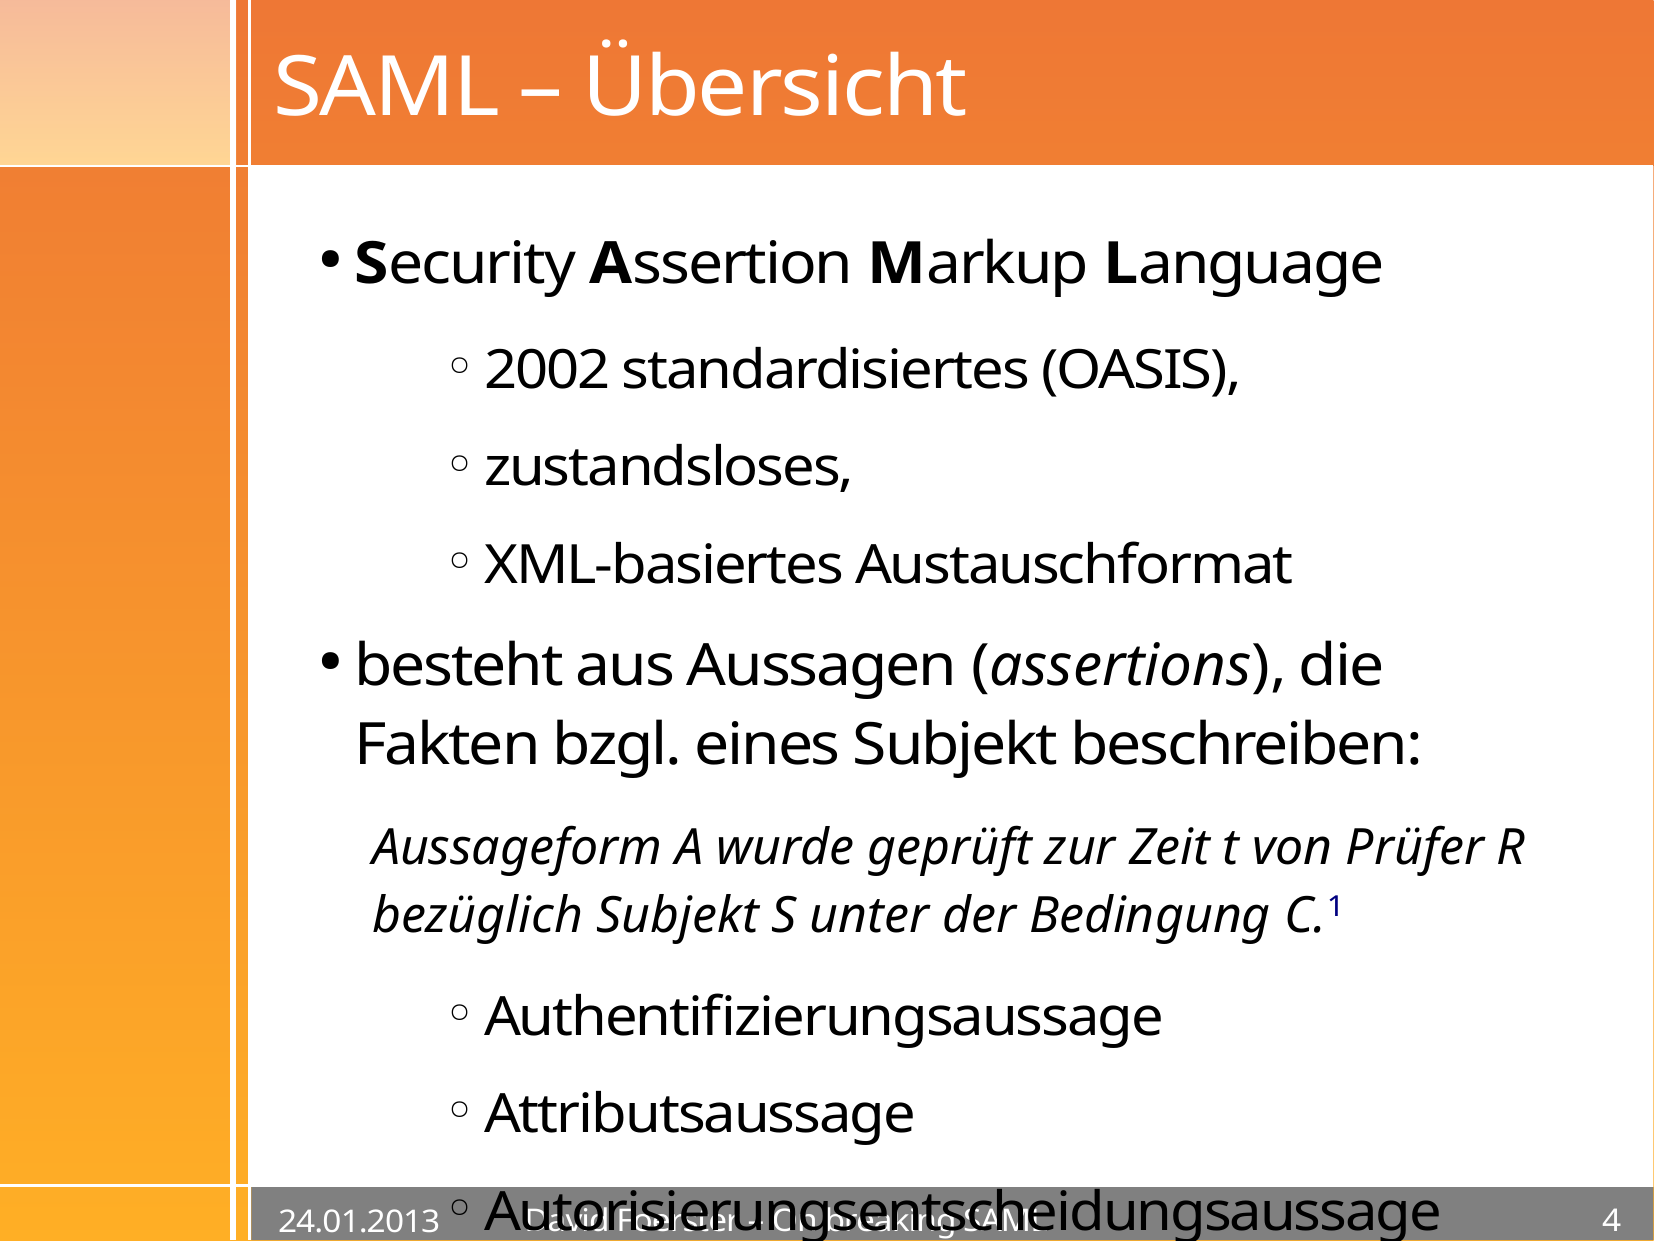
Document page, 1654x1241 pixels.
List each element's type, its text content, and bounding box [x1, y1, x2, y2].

list Security Assertion Markup Language 2002 standardisiertes (OASIS), zustandsloses, XML-basiertes Austauschformat besteht aus Aussagen (assertions), die Fakten bzgl. eines Subjekt beschreiben: Aussageform A wurde geprüft zur Zeit t von Prüfer R bezüglich Subjekt S unter der Bedingung C.1 Authentifizierungsaussage Attributsaussage Autorisierungsentscheidungsaussage [283, 221, 1539, 1128]
title SAML – Übersicht [273, 0, 1499, 166]
